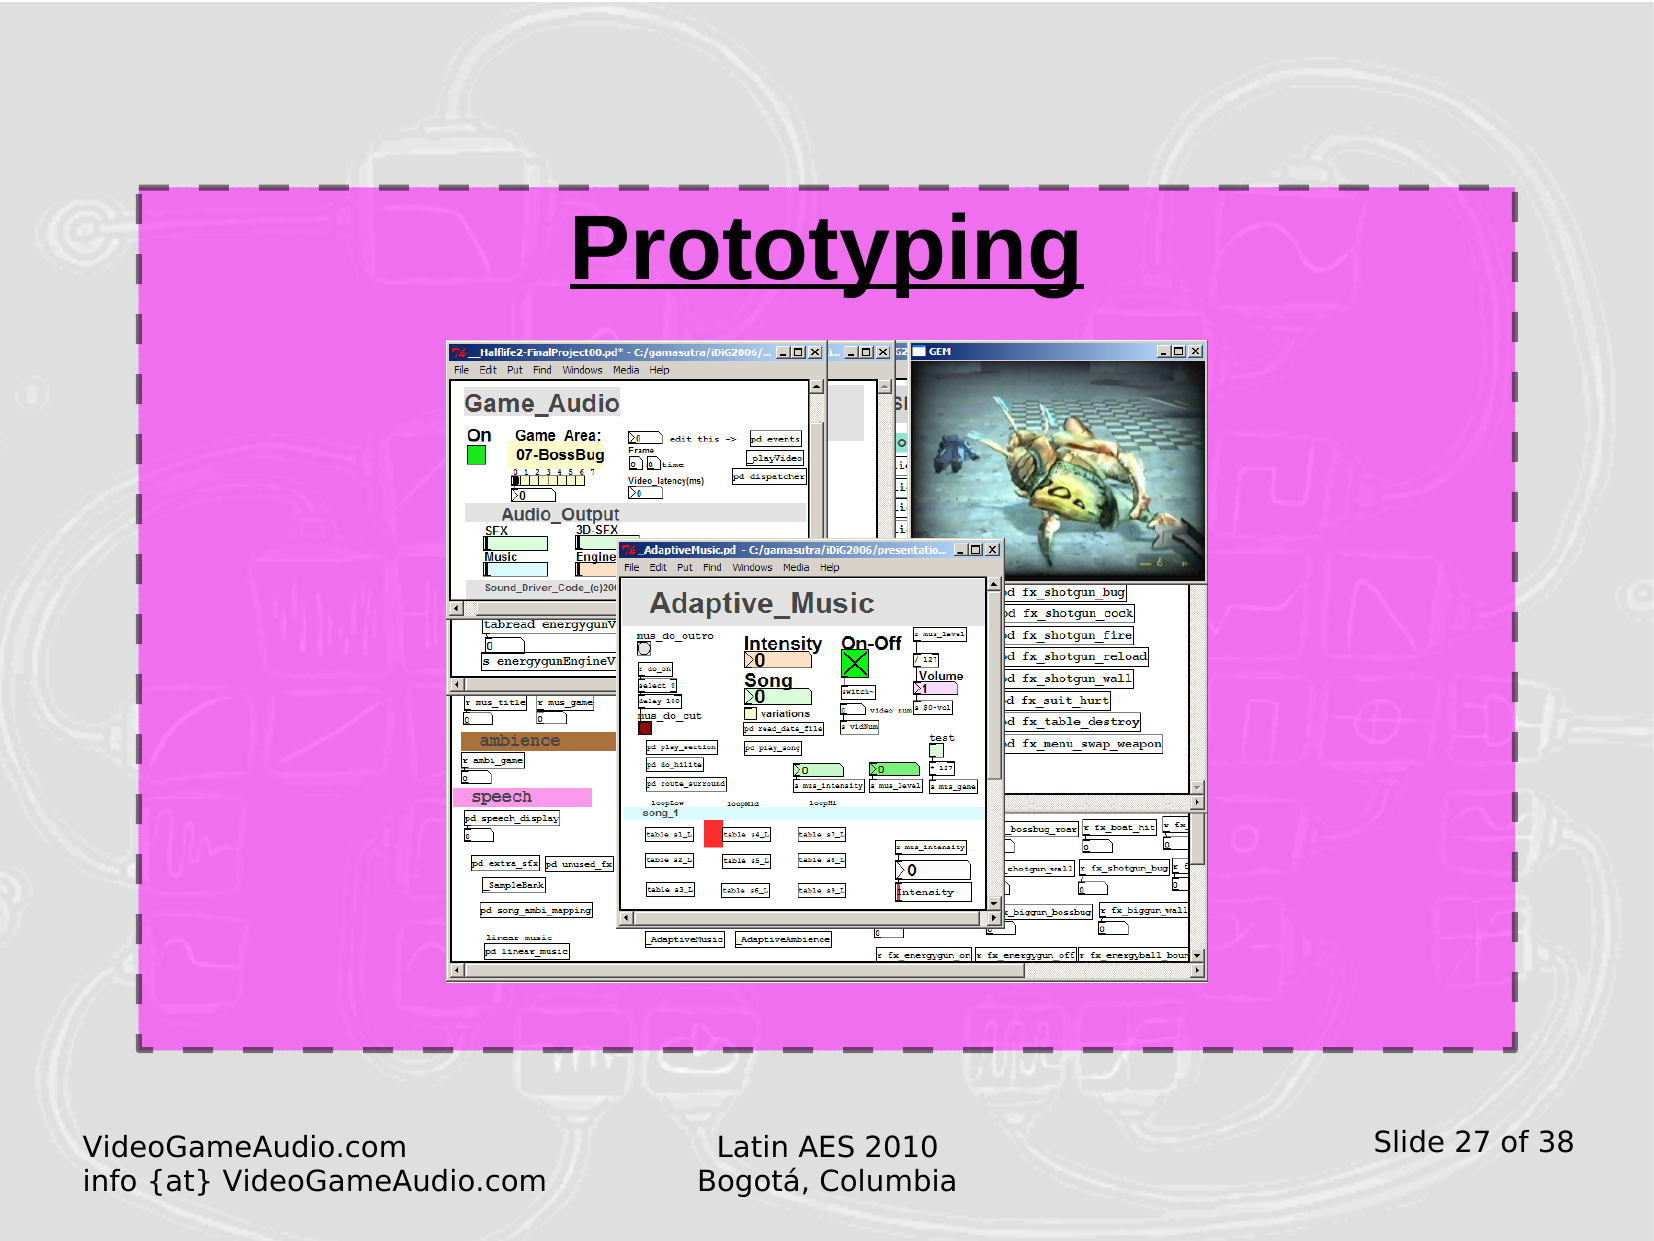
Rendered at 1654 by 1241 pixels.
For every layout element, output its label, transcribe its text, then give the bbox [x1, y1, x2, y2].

title Prototyping [82, 143, 1571, 352]
picture [0, 2, 1654, 1241]
text_box [138, 352, 1515, 1051]
